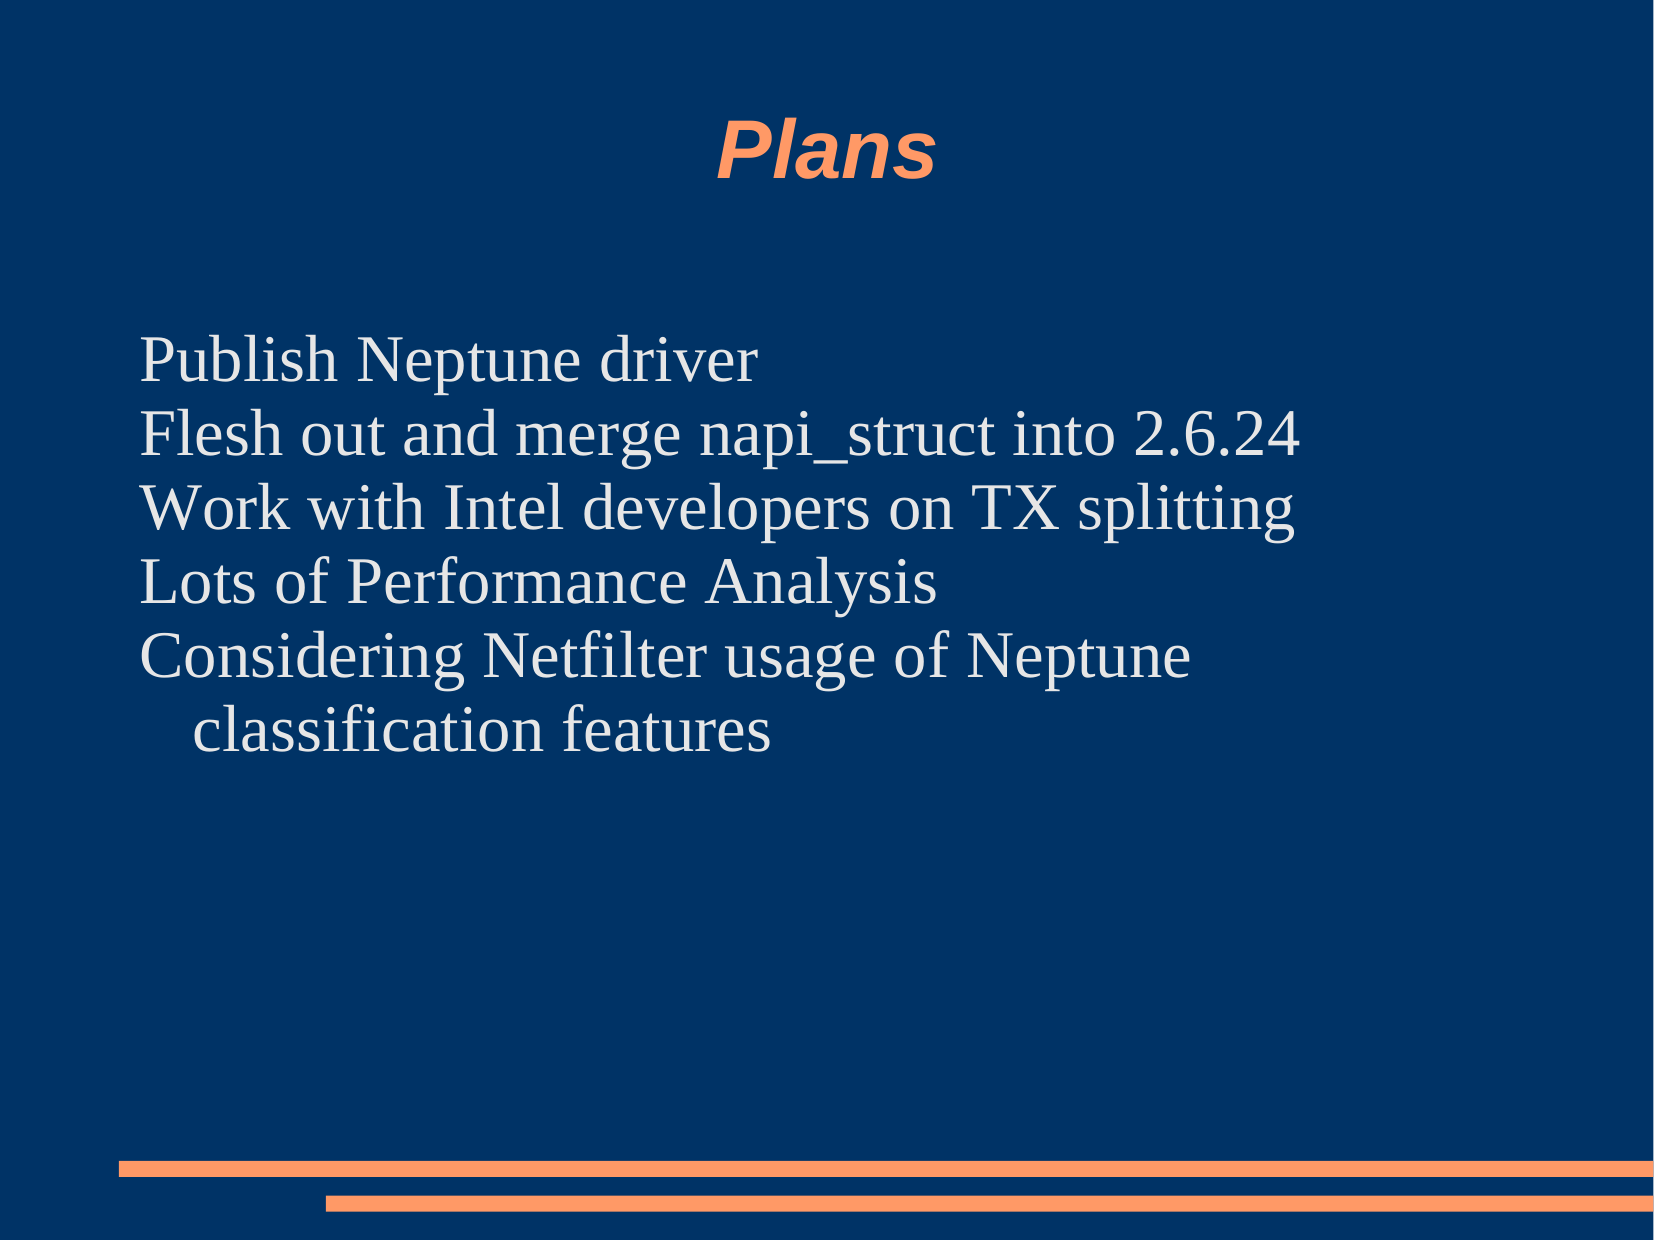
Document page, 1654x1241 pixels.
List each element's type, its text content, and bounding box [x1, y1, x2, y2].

title Plans [121, 46, 1534, 254]
list Publish Neptune driver Flesh out and merge napi_struct into 2.6.24 Work with Intel developers on TX splitting Lots of Performance Analysis Considering Netfilter usage of Neptune classification features [121, 322, 1561, 1133]
